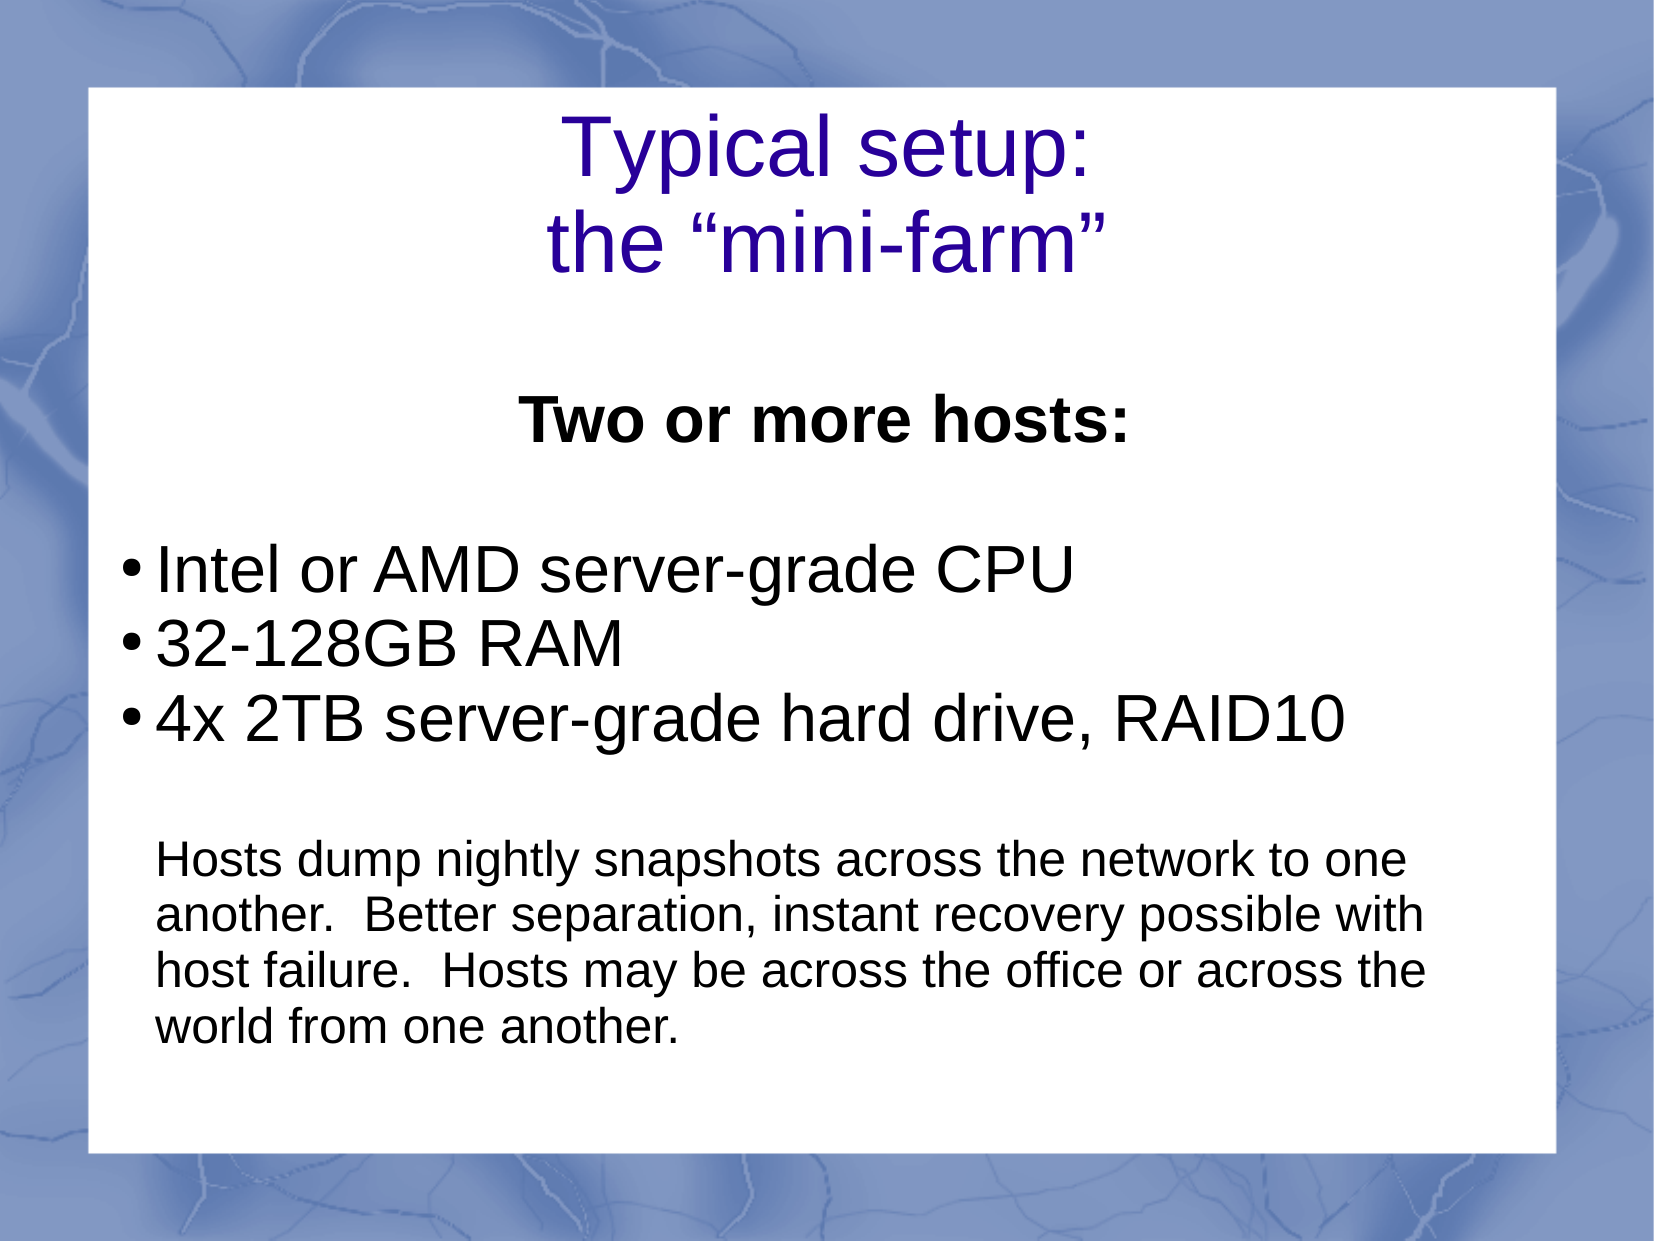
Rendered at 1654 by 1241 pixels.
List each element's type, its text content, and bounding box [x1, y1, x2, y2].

picture [0, 0, 1654, 1241]
text_box Two or more hosts: Intel or AMD server-grade CPU 32-128GB RAM 4x 2TB server-grade hard drive, RAID10 Hosts dump nightly snapshots across the network to one another. Better separation, instant recovery possible with host failure. Hosts may be across the office or across the world from one another. [105, 300, 1546, 1126]
title Typical setup: the “mini-farm” [118, 90, 1536, 298]
